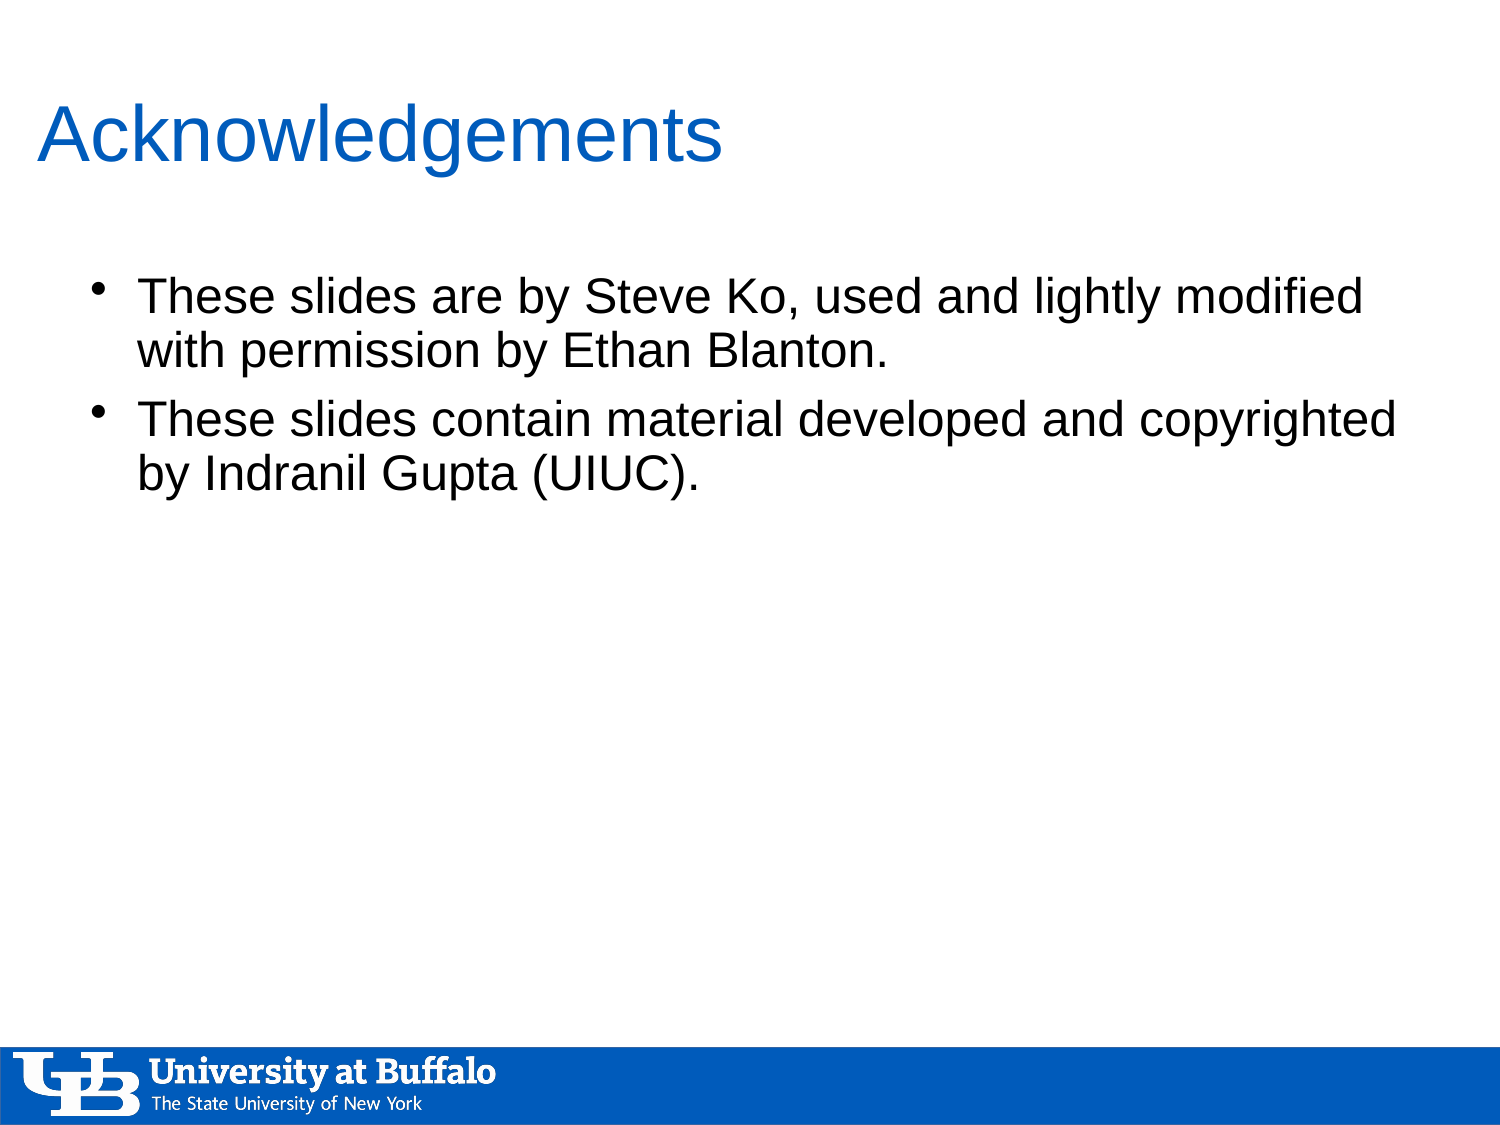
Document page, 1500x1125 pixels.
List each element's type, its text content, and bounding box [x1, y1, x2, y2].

list These slides are by Steve Ko, used and lightly modified with permission by Ethan Blanton. These slides contain material developed and copyrighted by Indranil Gupta (UIUC). [75, 263, 1425, 916]
title Acknowledgements [37, 40, 1388, 228]
picture [13, 1052, 496, 1116]
